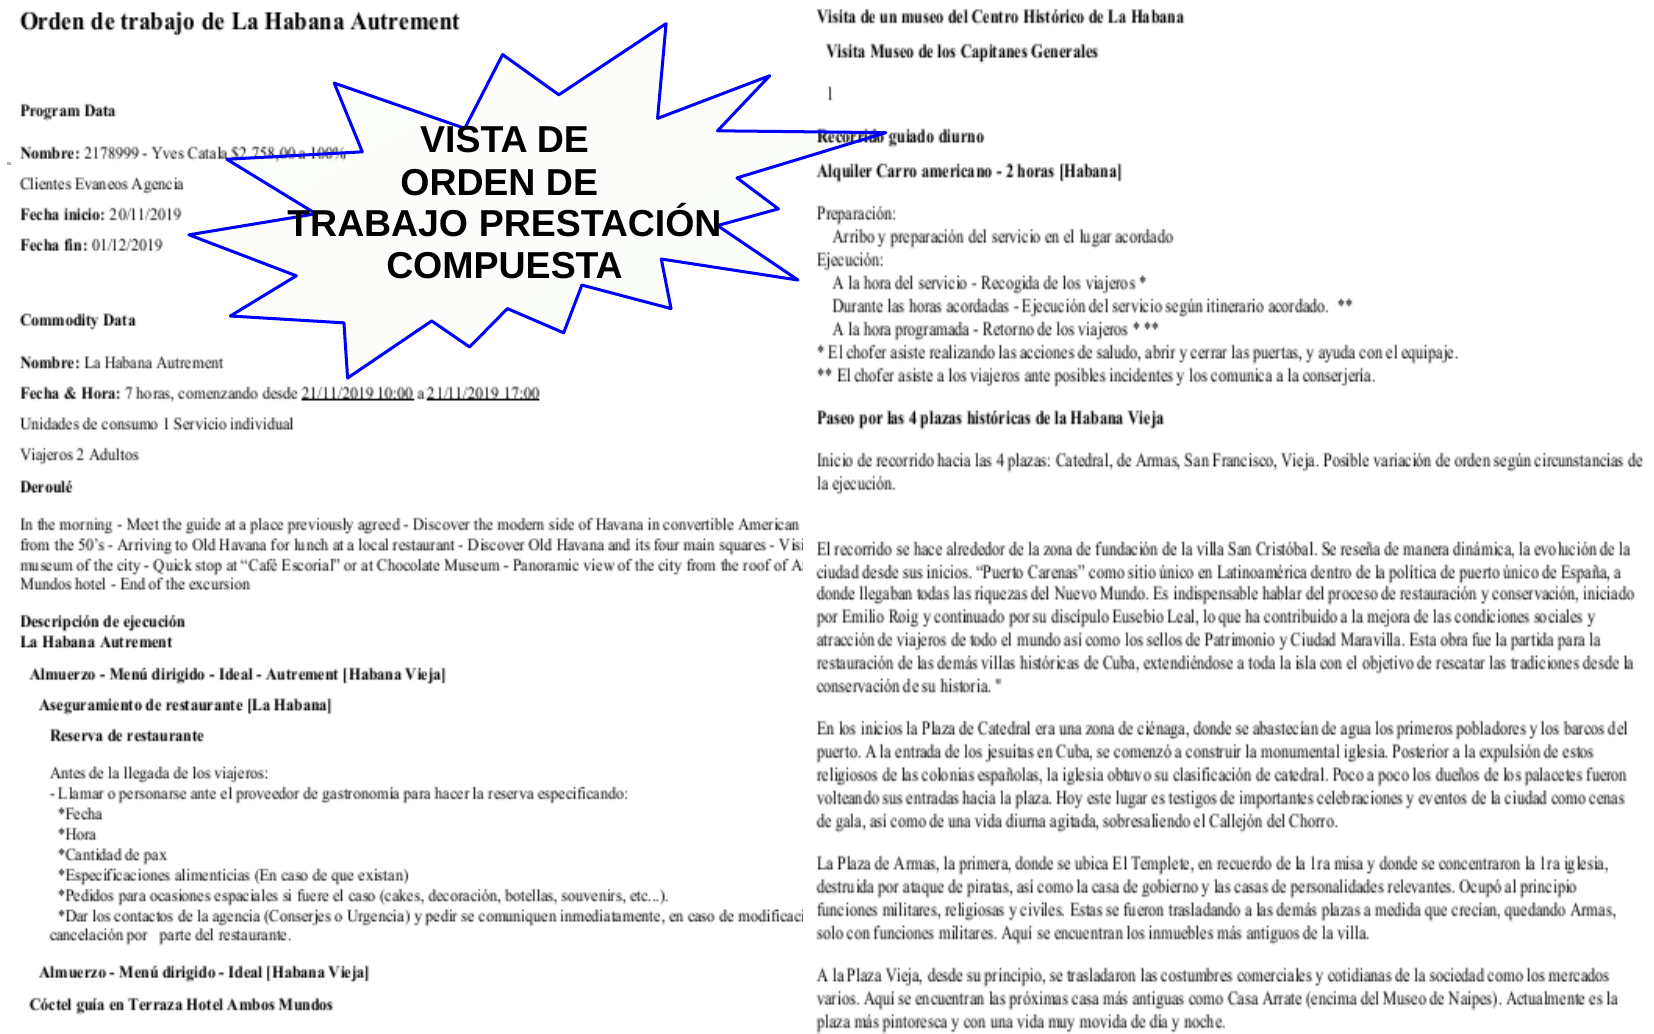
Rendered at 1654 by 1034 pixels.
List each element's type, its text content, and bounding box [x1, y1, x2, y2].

picture [11, 0, 1647, 1034]
text_box VISTA DE ORDEN DE TRABAJO PRESTACIÓN COMPUESTA [188, 23, 886, 379]
